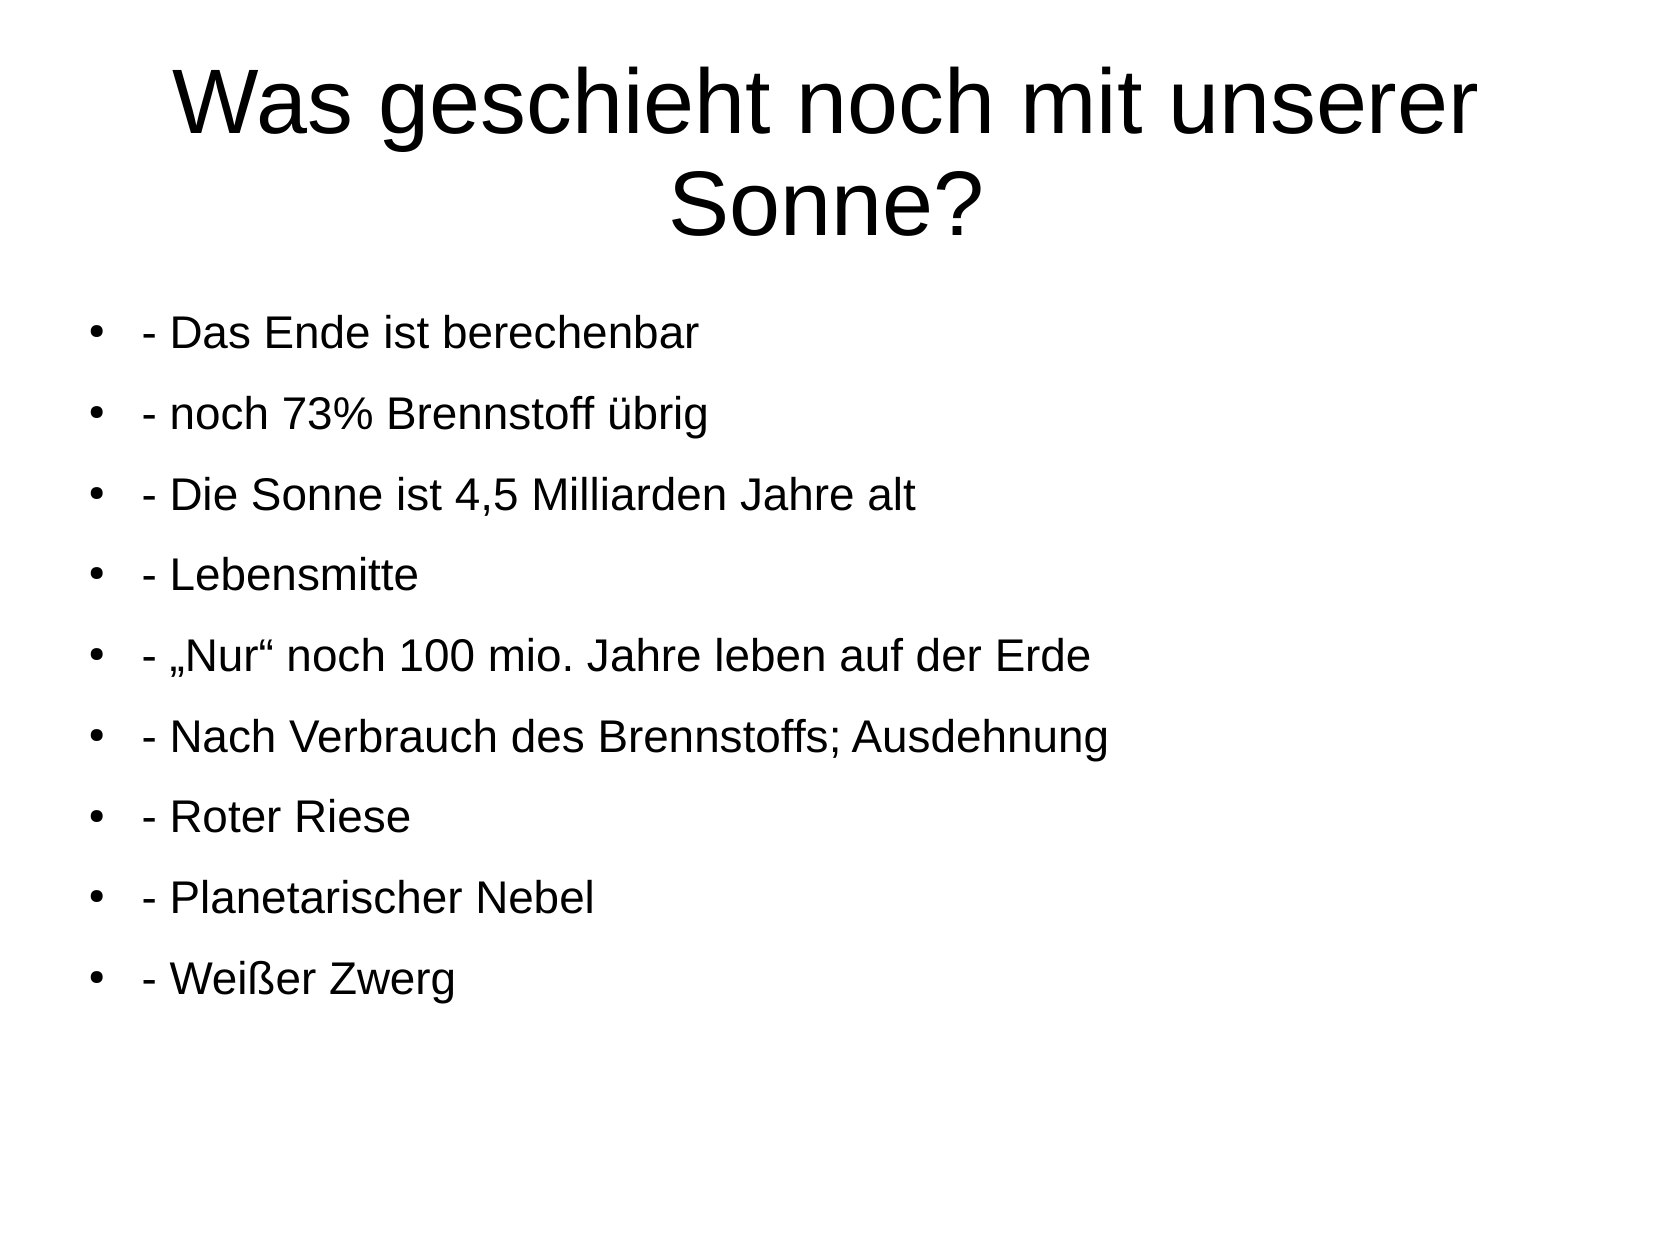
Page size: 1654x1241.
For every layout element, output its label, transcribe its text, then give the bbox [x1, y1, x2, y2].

list - Das Ende ist berechenbar - noch 73% Brennstoff übrig - Die Sonne ist 4,5 Milliarden Jahre alt - Lebensmitte - „Nur“ noch 100 mio. Jahre leben auf der Erde - Nach Verbrauch des Brennstoffs; Ausdehnung - Roter Riese - Planetarischer Nebel - Weißer Zwerg [70, 307, 1571, 1109]
title Was geschieht noch mit unserer Sonne? [82, 49, 1571, 257]
